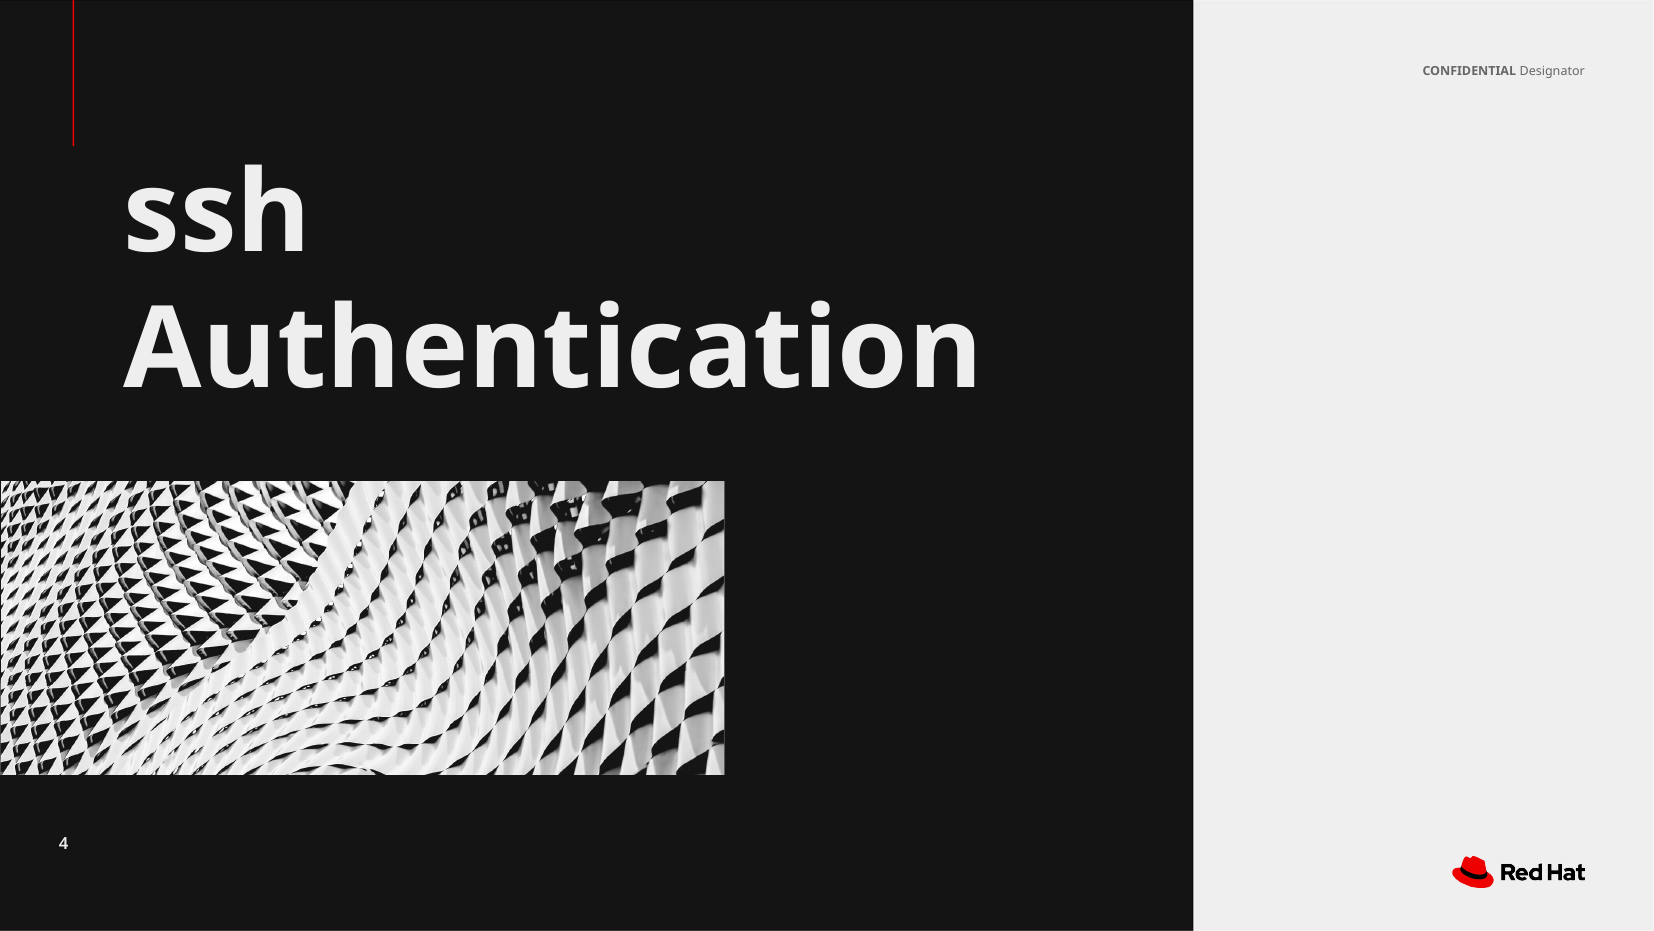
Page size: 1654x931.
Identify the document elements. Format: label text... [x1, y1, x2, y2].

picture [0, 0, 1654, 931]
title ssh Authentication [123, 137, 999, 411]
text_box CONFIDENTIAL Designator [1365, 37, 1585, 78]
